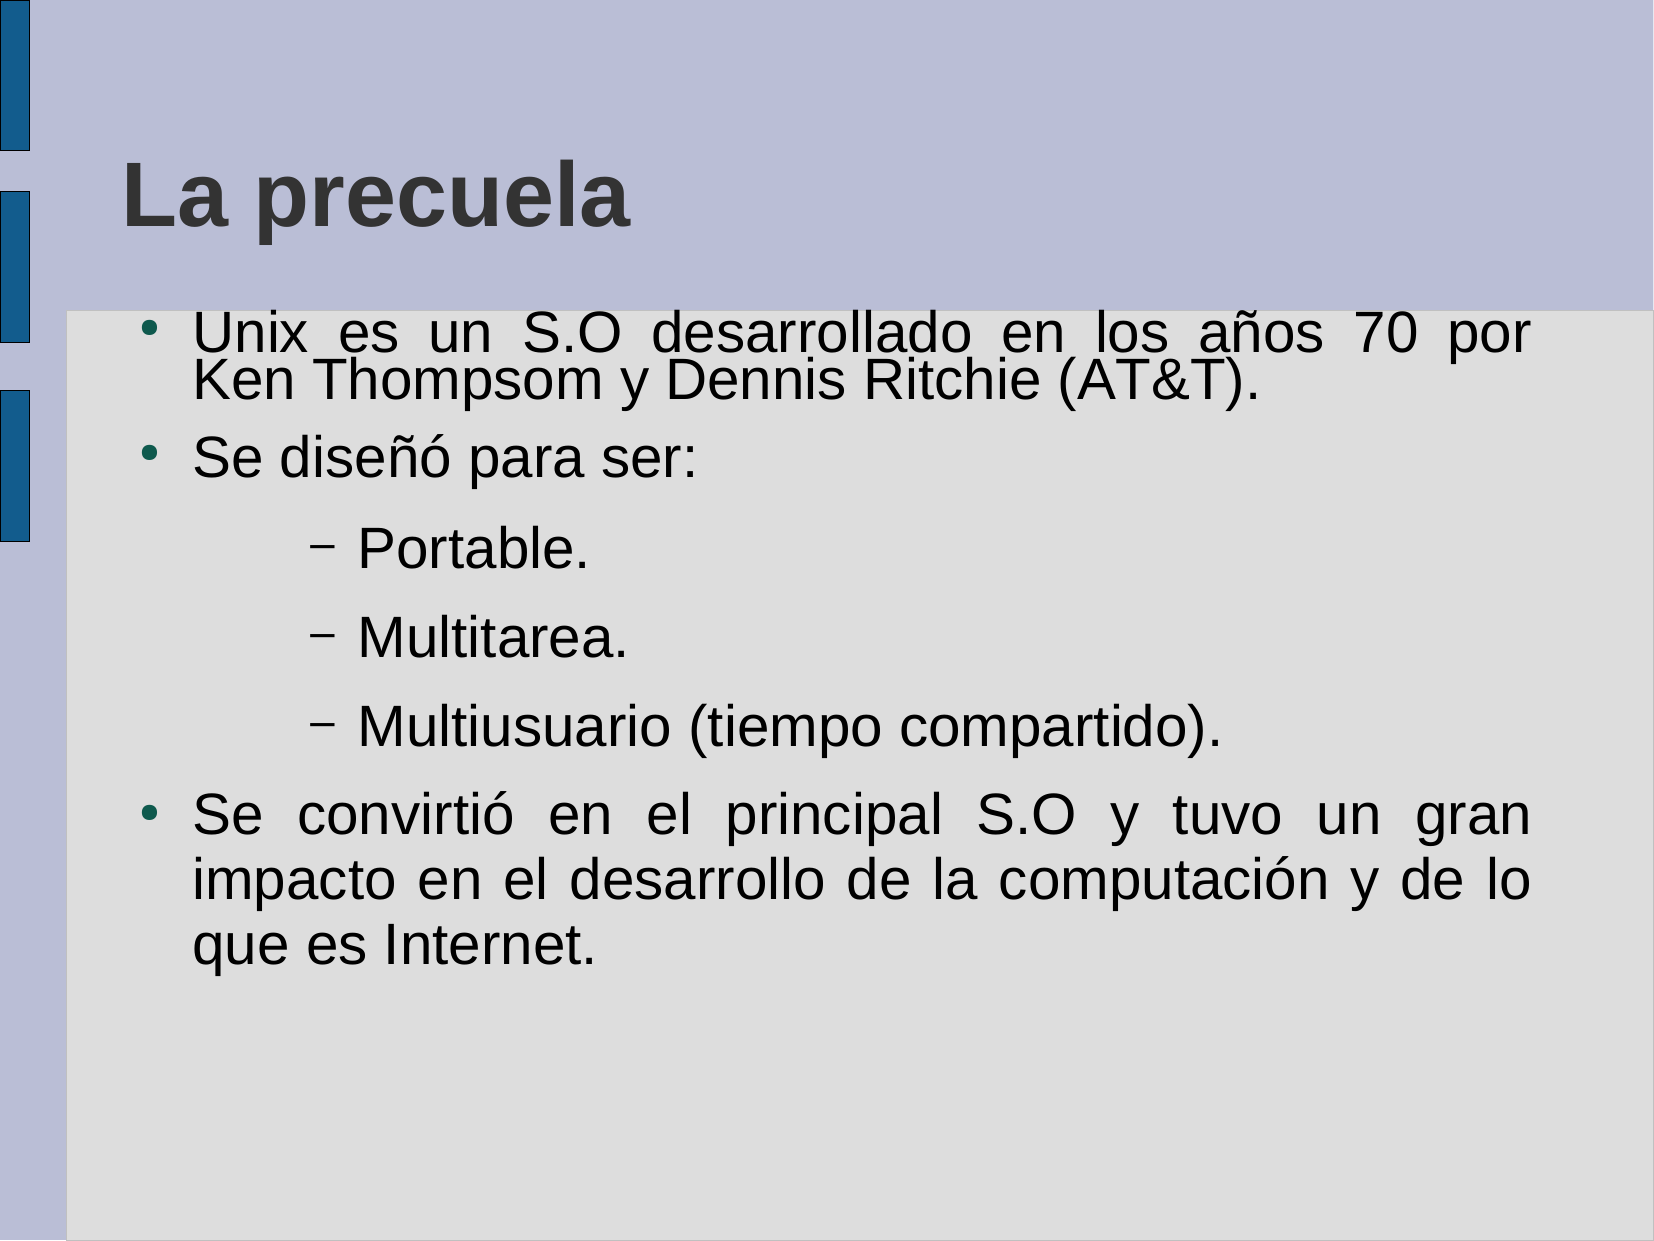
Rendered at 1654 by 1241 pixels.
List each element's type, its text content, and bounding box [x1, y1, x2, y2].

title La precuela [121, 91, 1534, 299]
list Unix es un S.O desarrollado en los años 70 por Ken Thompsom y Dennis Ritchie (AT&T). Se diseñó para ser: Portable. Multitarea. Multiusuario (tiempo compartido). Se convirtió en el principal S.O y tuvo un gran impacto en el desarrollo de la computación y de lo que es Internet. [121, 314, 1534, 1097]
